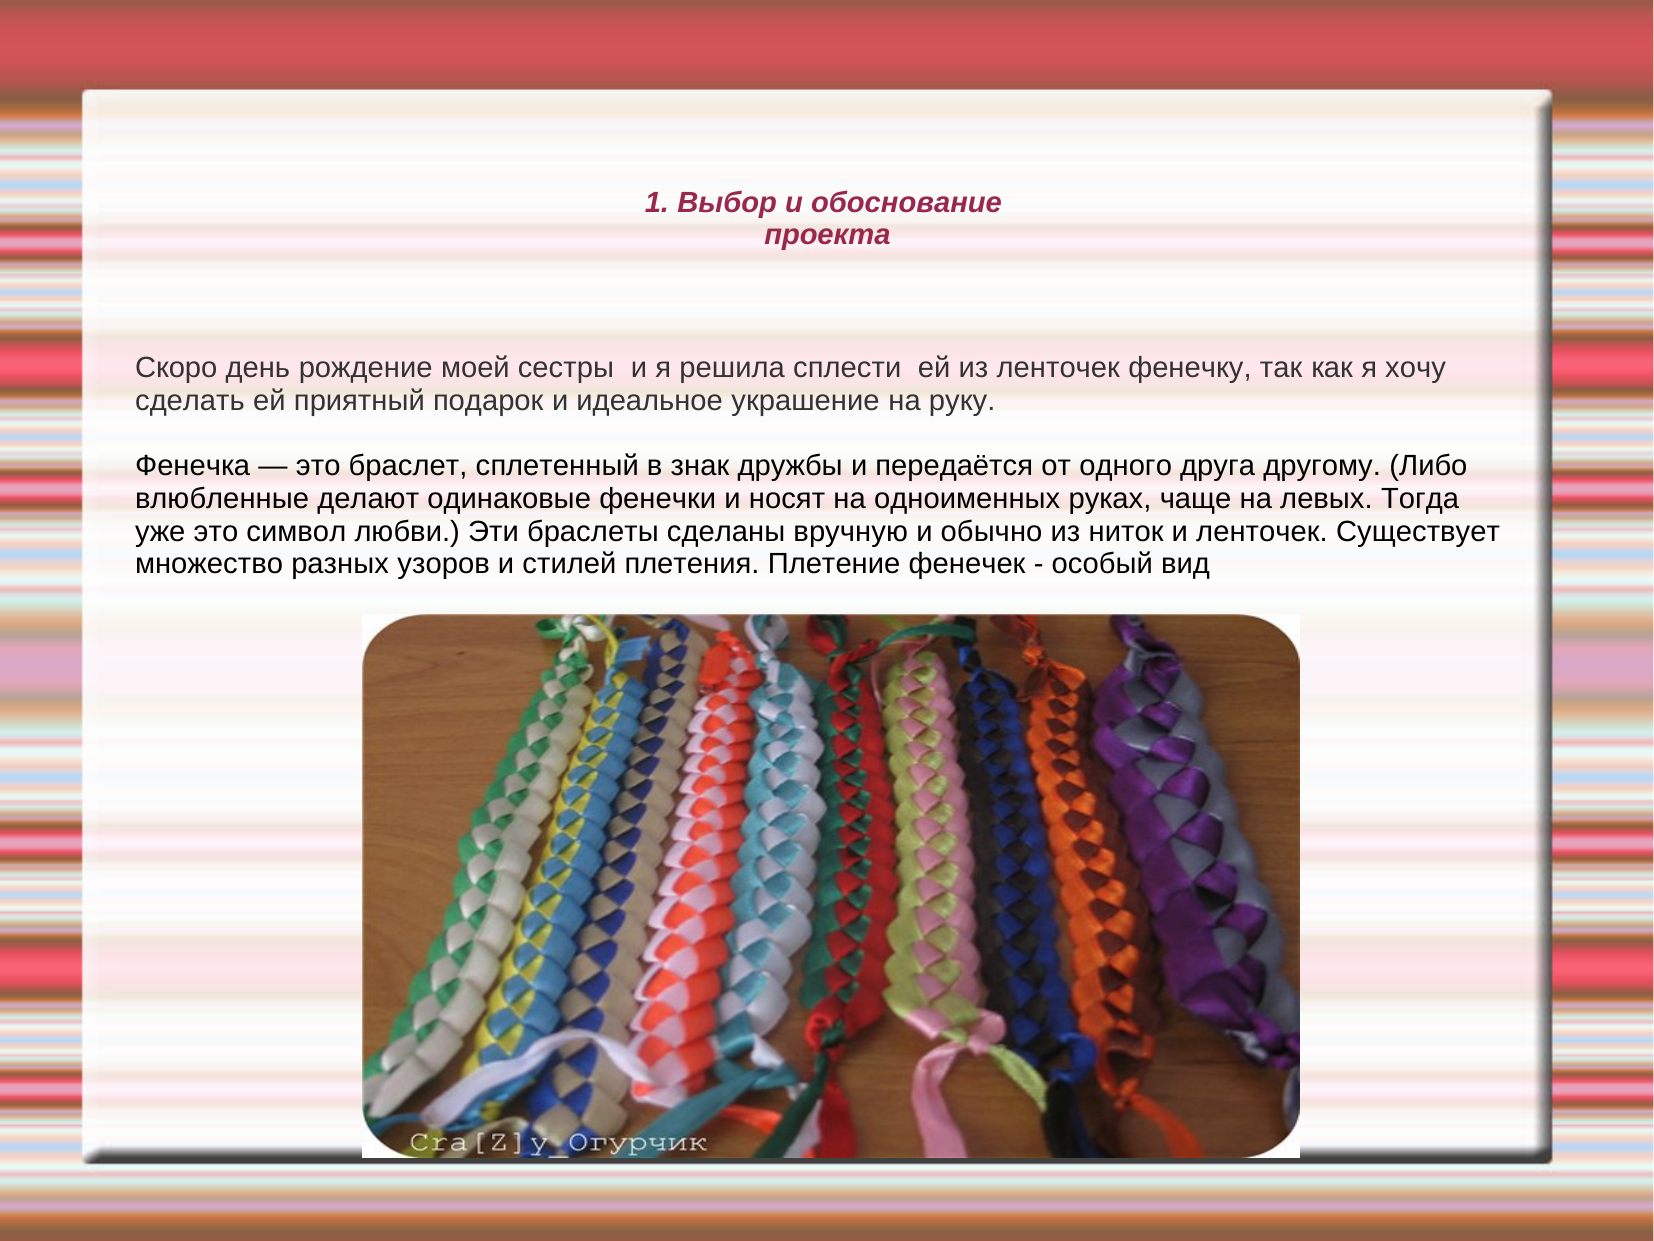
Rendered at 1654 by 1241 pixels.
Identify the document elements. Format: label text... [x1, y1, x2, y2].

title 1. Выбор и обоснование проекта [121, 114, 1534, 322]
picture [0, 0, 1654, 1241]
list Скоро день рождение моей сестры и я решила сплести ей из ленточек фенечку, так как я хочу сделать ей приятный подарок и идеальное украшение на руку. Фенечка — это браслет, сплетенный в знак дружбы и передаётся от одного друга другому. (Либо влюбленные делают одинаковые фенечки и носят на одноименных руках, чаще на левых. Тогда уже это символ любви.) Эти браслеты сделаны вручную и обычно из ниток и ленточек. Существует множество разных узоров и стилей плетения. Плетение фенечек - особый вид [134, 350, 1516, 1132]
